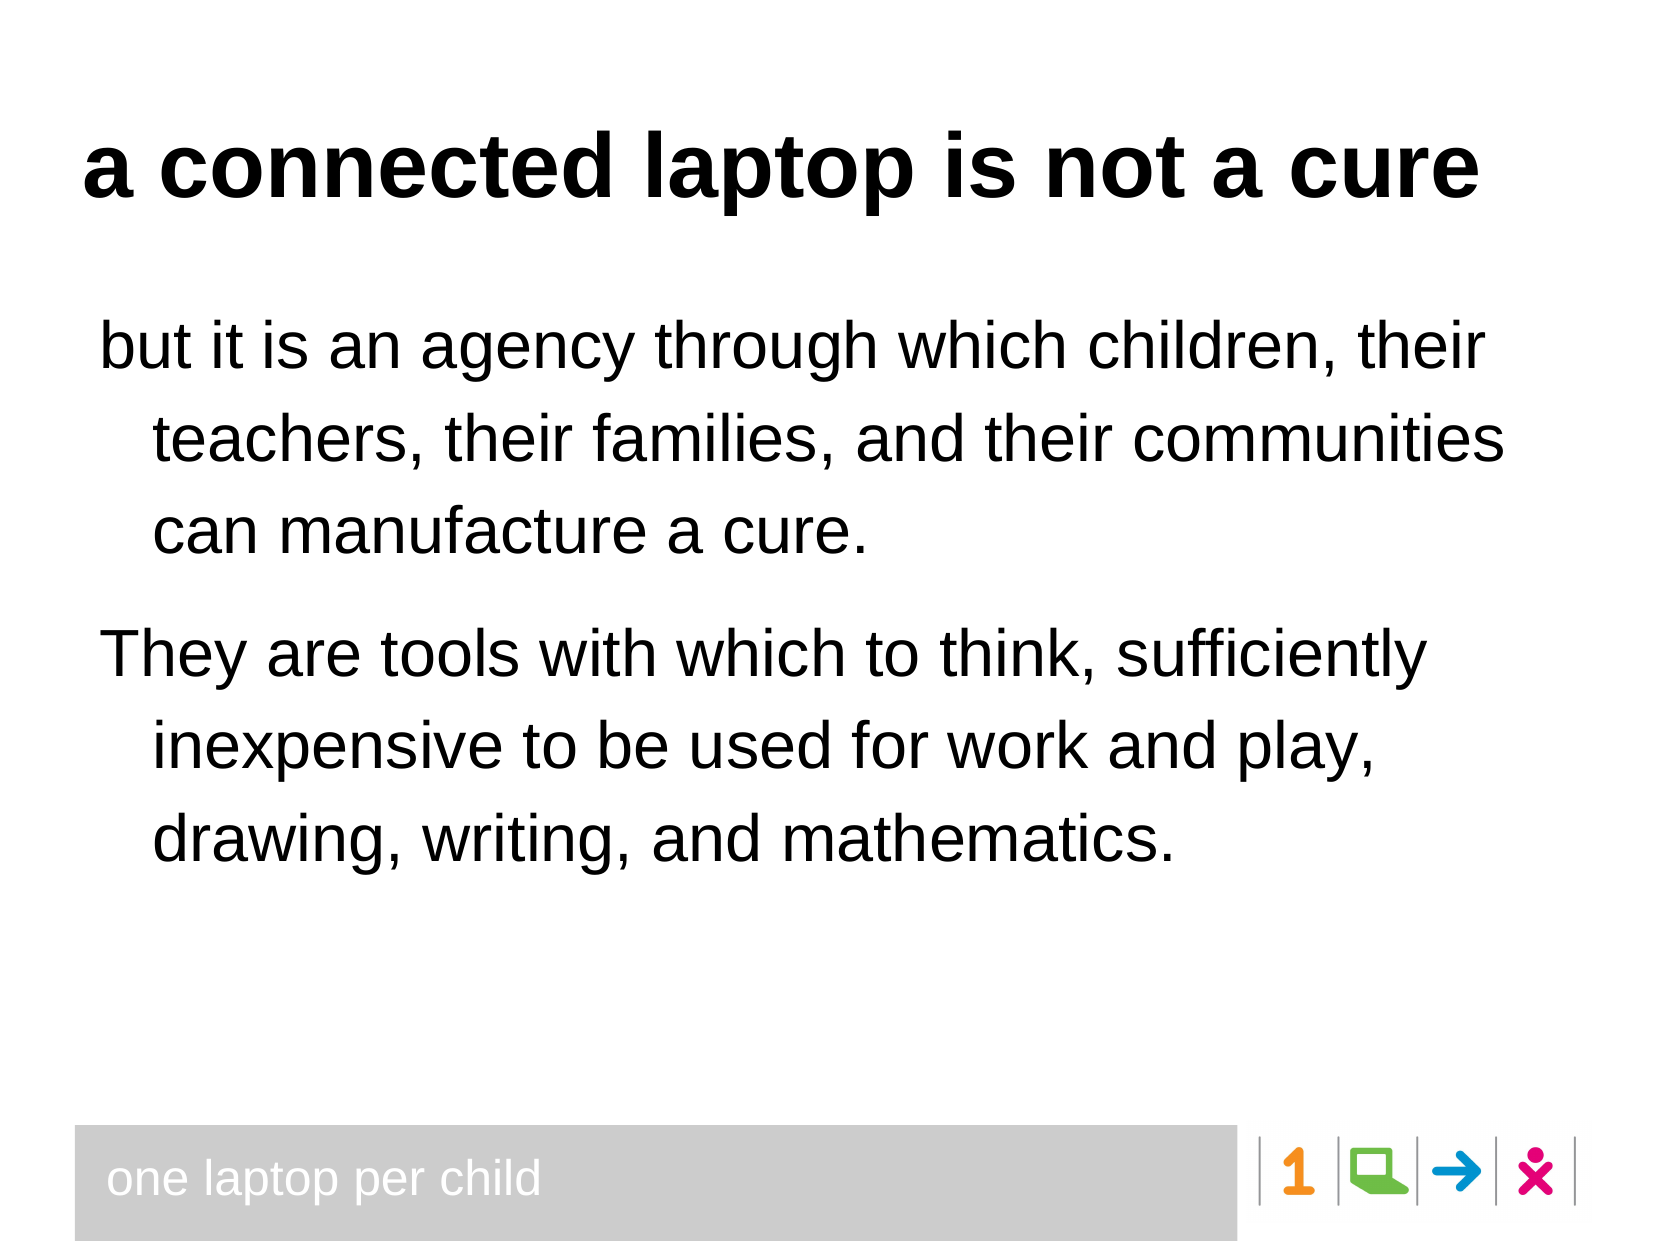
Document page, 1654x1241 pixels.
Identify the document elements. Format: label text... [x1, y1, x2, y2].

list but it is an agency through which children, their teachers, their families, and their communities can manufacture a cure. They are tools with which to think, sufficiently inexpensive to be used for work and play, drawing, writing, and mathematics. [82, 290, 1571, 1094]
title a connected laptop is not a cure [82, 49, 1571, 257]
picture [1246, 1120, 1592, 1223]
